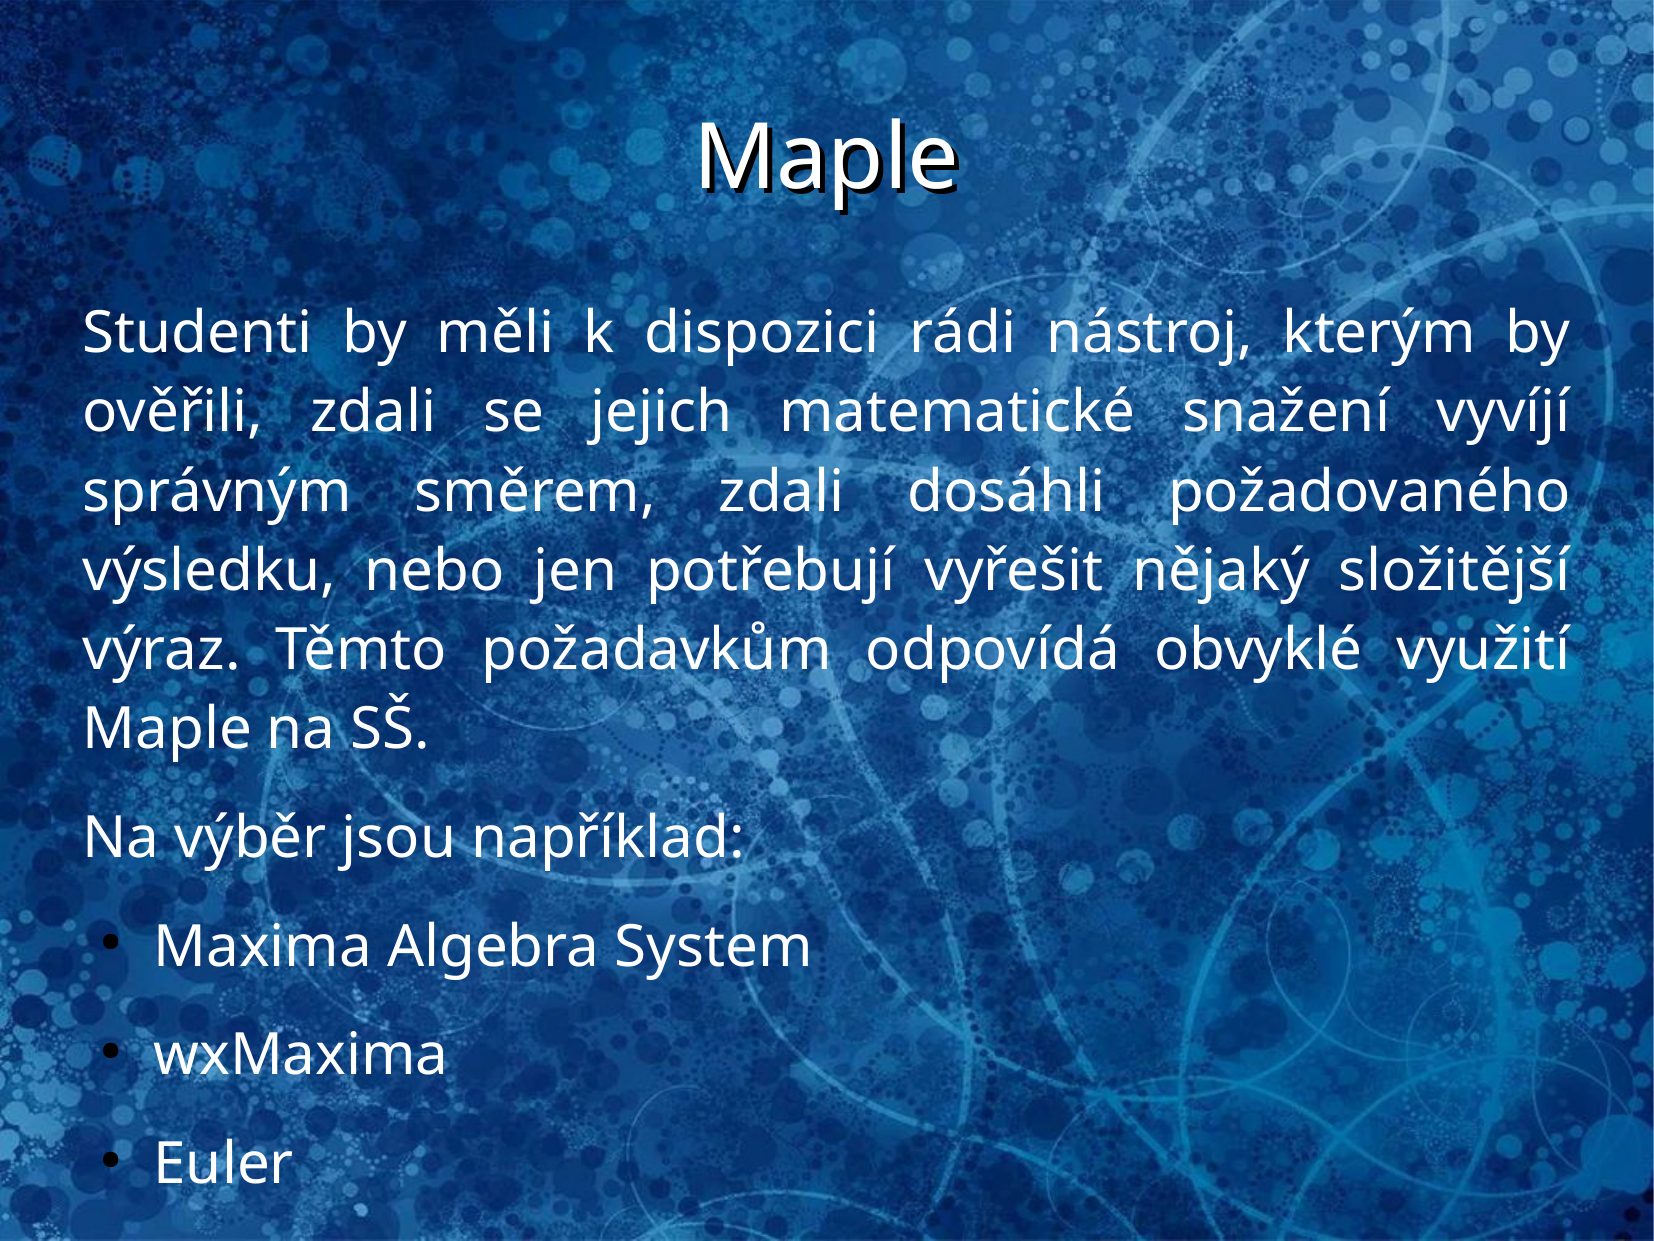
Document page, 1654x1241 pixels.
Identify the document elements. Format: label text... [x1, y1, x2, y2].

picture [0, 0, 1654, 1241]
list Studenti by měli k dispozici rádi nástroj, kterým by ověřili, zdali se jejich matematické snažení vyvíjí správným směrem, zdali dosáhli požadovaného výsledku, nebo jen potřebují vyřešit nějaký složitější výraz. Těmto požadavkům odpovídá obvyklé využití Maple na SŠ. Na výběr jsou například: Maxima Algebra System wxMaxima Euler Genius Math Tool [82, 290, 1571, 1216]
title Maple [82, 49, 1571, 257]
